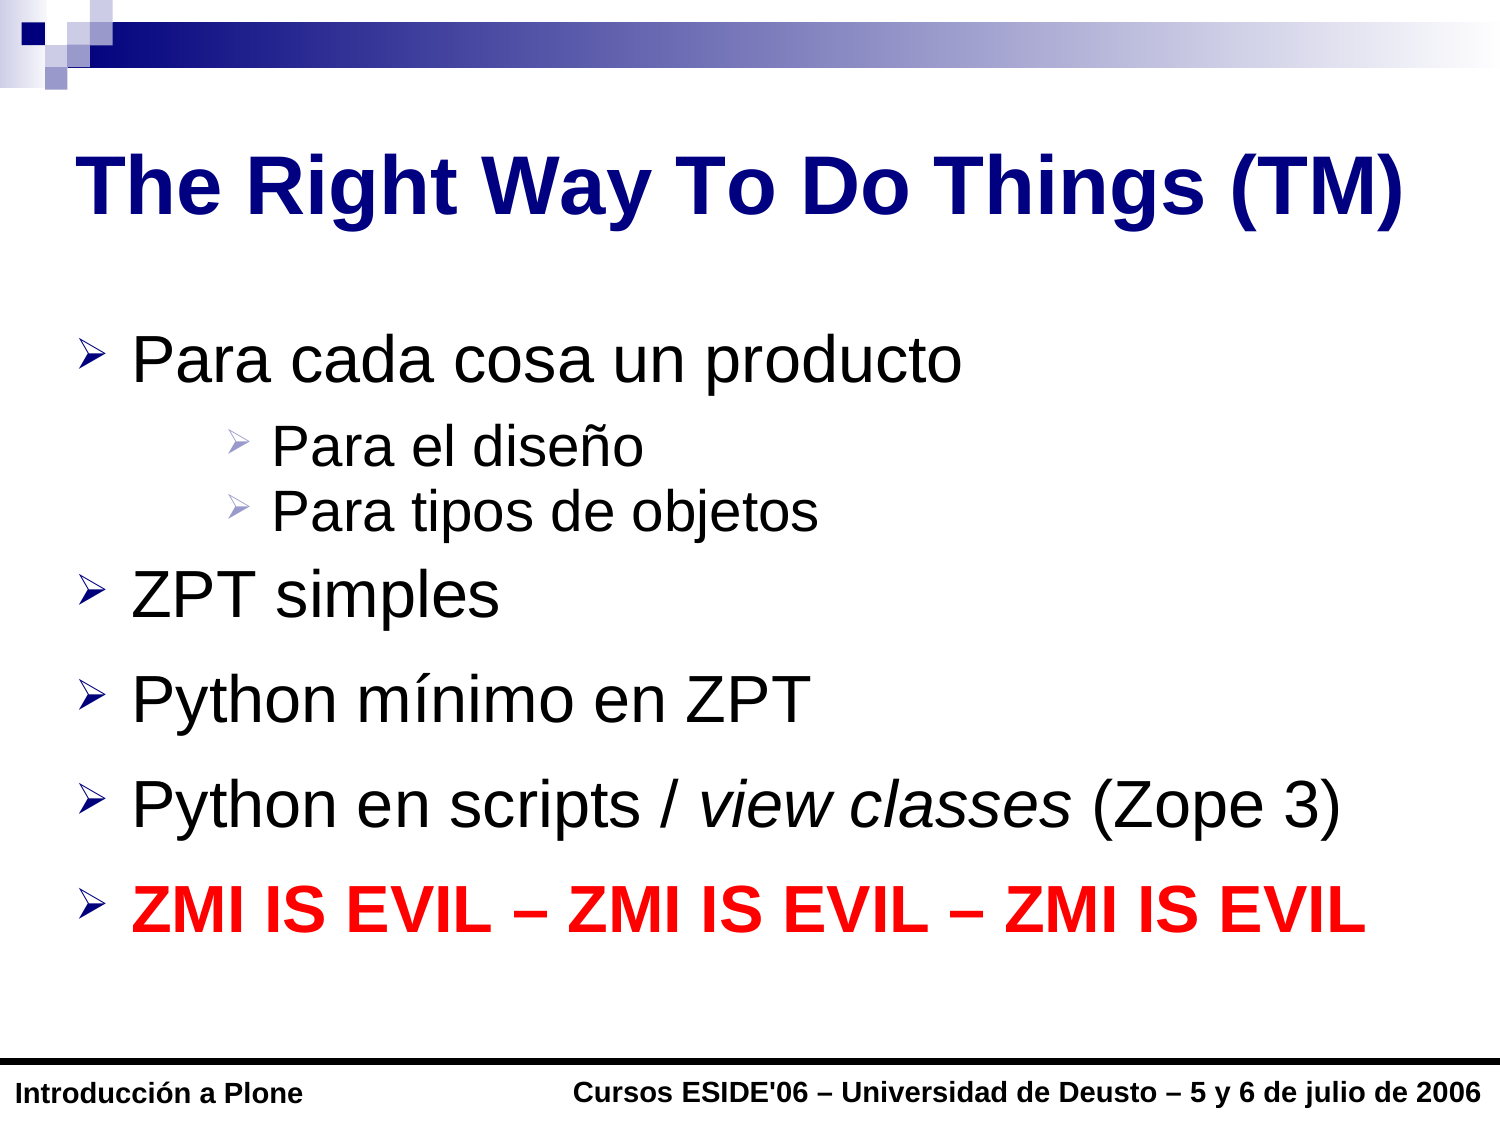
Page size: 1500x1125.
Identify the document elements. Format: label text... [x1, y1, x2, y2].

list Para cada cosa un producto Para el diseño Para tipos de objetos ZPT simples Python mínimo en ZPT Python en scripts / view classes (Zope 3) ZMI IS EVIL – ZMI IS EVIL – ZMI IS EVIL [75, 324, 1426, 1034]
title The Right Way To Do Things (TM) [75, 66, 1426, 309]
